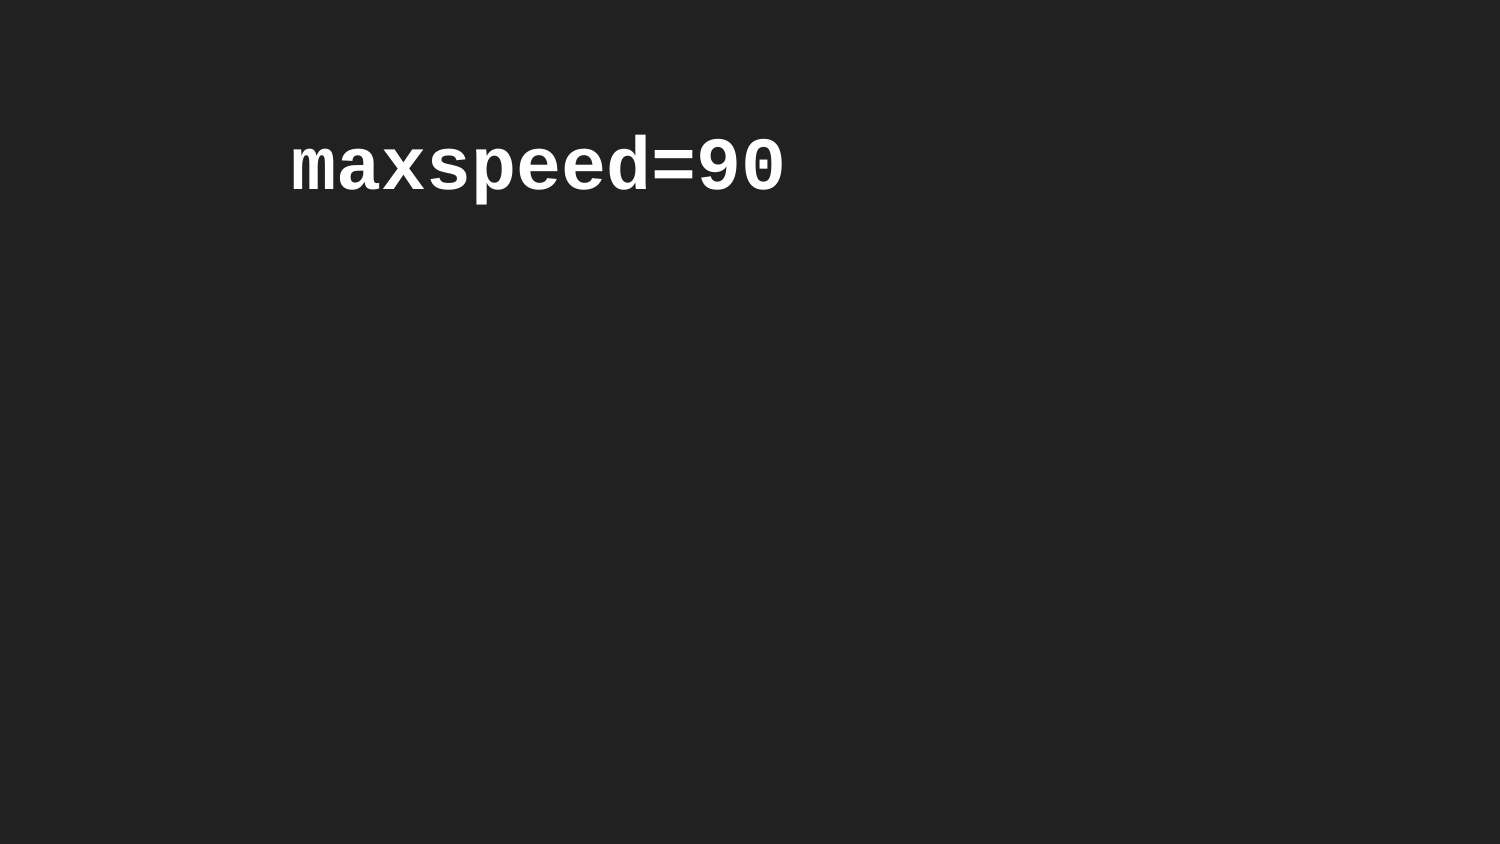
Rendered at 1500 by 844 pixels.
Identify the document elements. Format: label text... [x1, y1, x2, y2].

title maxspeed=90 [51, 99, 1449, 755]
